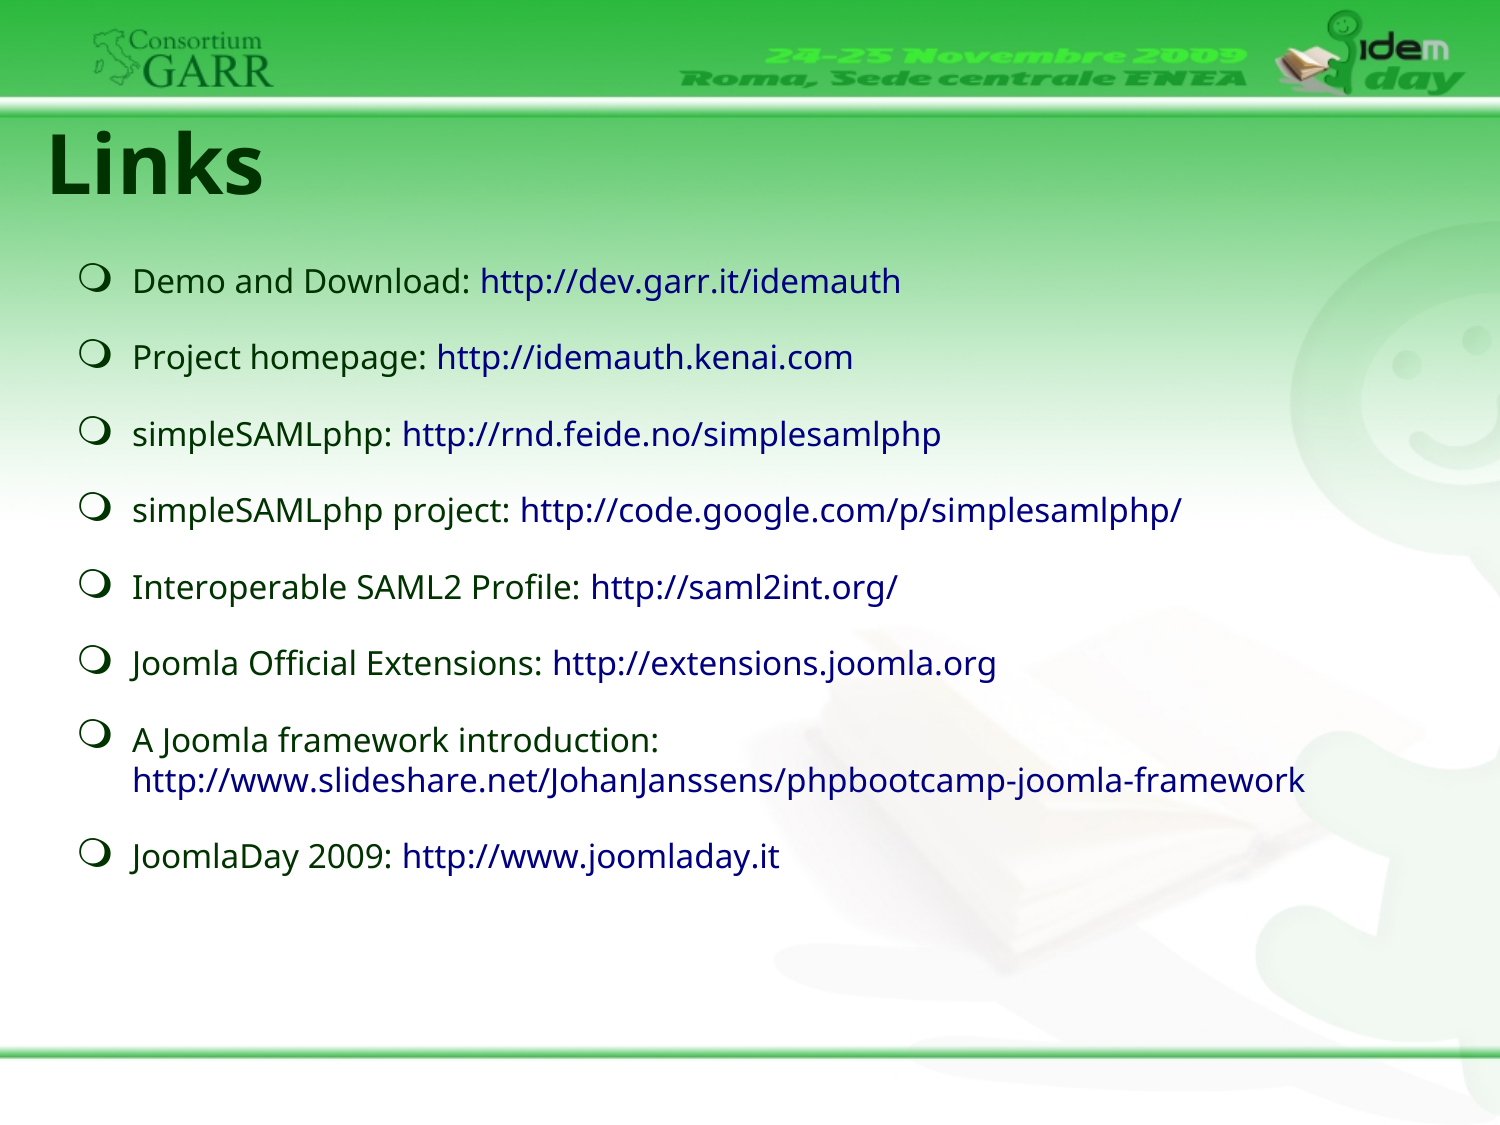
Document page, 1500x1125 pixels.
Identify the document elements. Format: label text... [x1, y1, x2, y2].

title Links [30, 67, 1351, 256]
list Demo and Download: http://dev.garr.it/idemauth Project homepage: http://idemauth.kenai.com simpleSAMLphp: http://rnd.feide.no/simplesamlphp simpleSAMLphp project: http://code.google.com/p/simplesamlphp/ Interoperable SAML2 Profile: http://saml2int.org/ Joomla Official Extensions: http://extensions.joomla.org A Joomla framework introduction: http://www.slideshare.net/JohanJanssens/phpbootcamp-joomla-framework JoomlaDay 2009: http://www.joomladay.it [61, 252, 1449, 997]
picture [0, 0, 1500, 1125]
